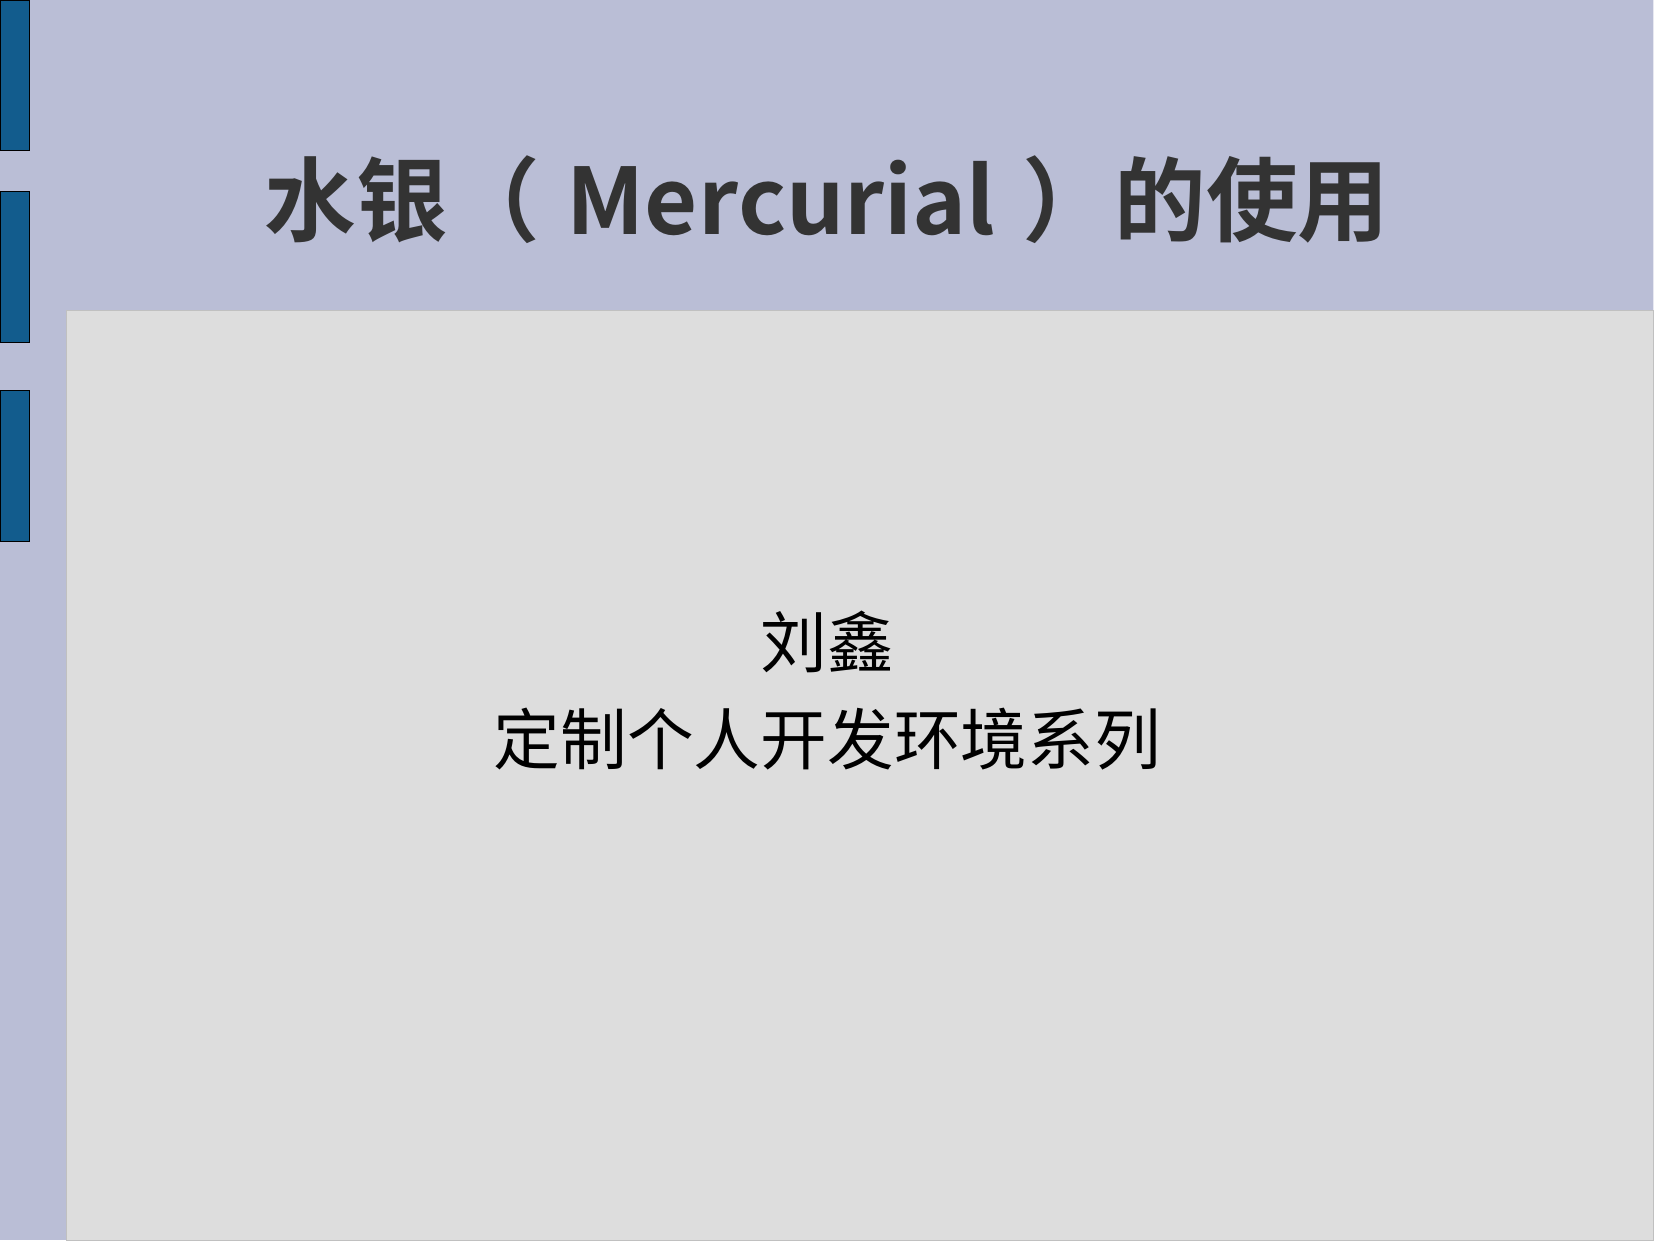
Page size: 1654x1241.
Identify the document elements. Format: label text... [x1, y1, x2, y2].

subtitle 刘鑫 定制个人开发环境系列 [121, 344, 1534, 1127]
title 水银（Mercurial）的使用 [121, 91, 1534, 299]
